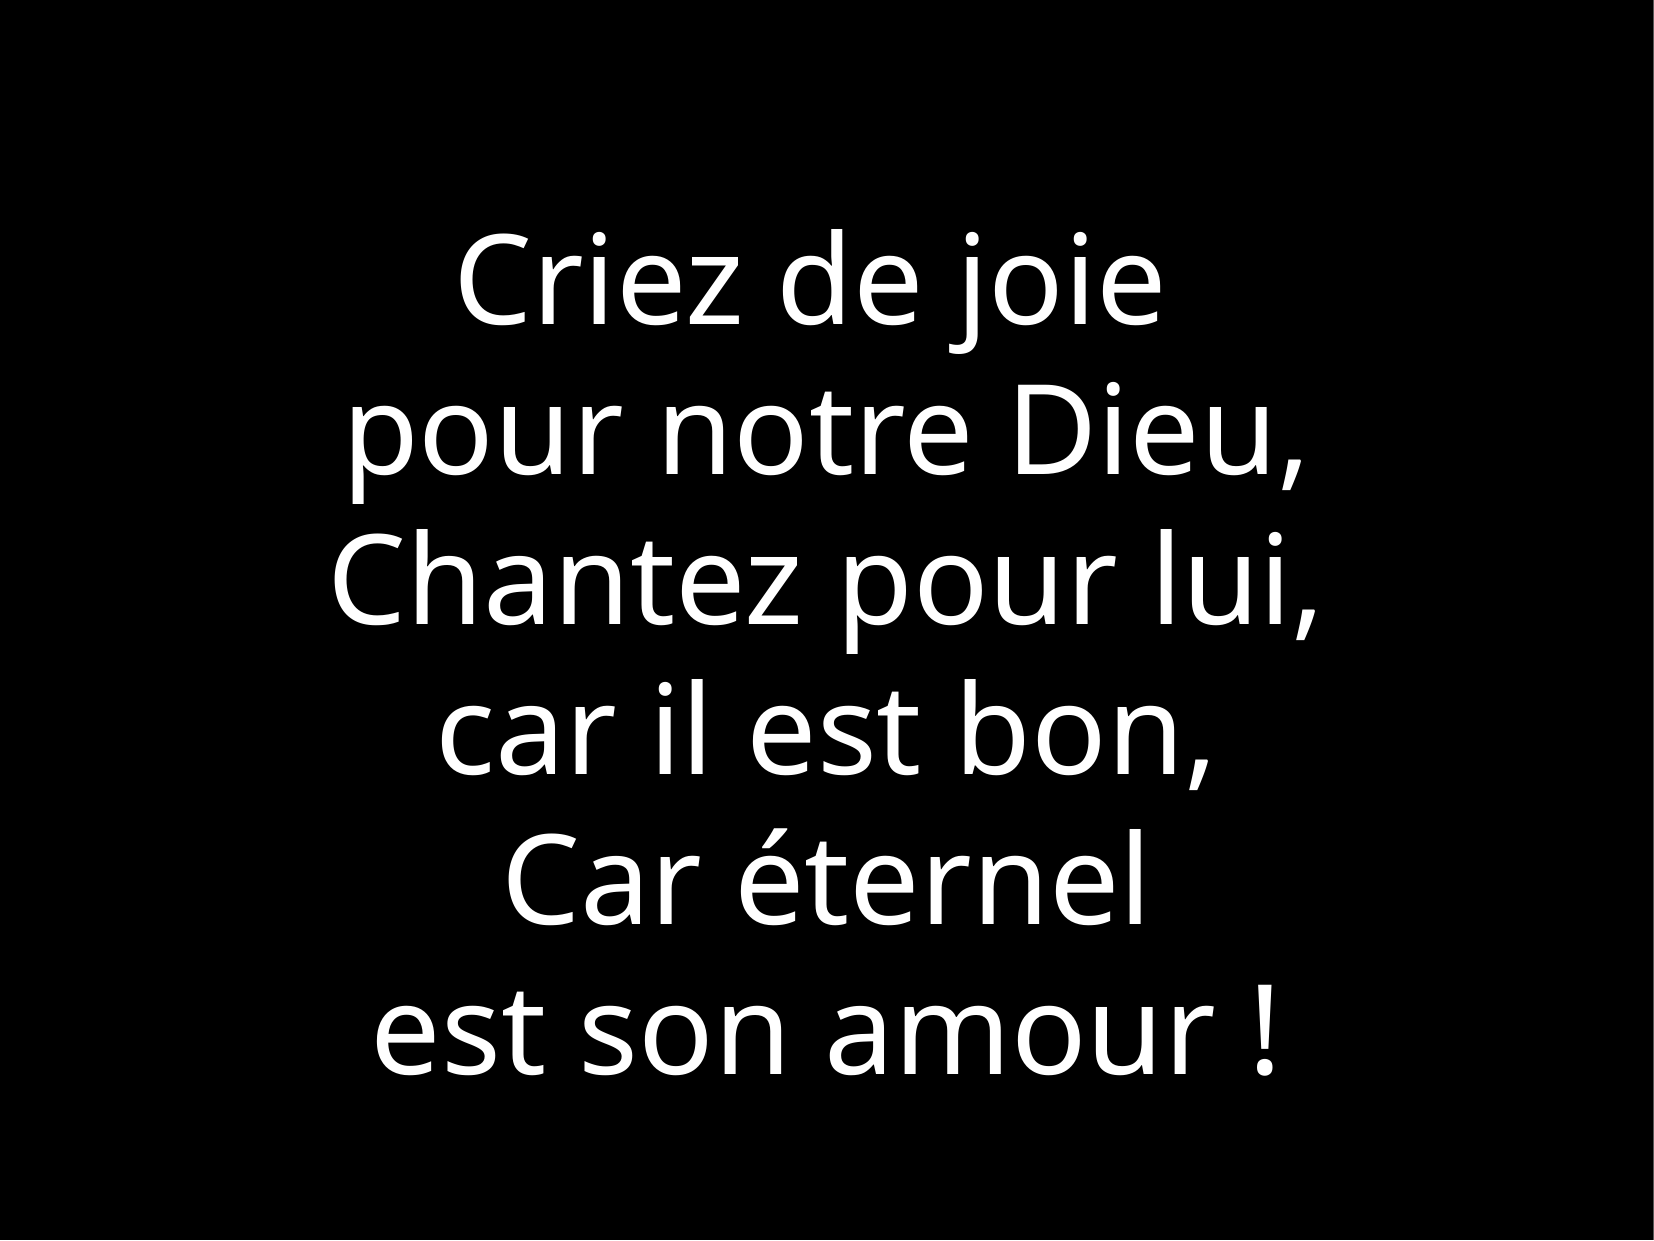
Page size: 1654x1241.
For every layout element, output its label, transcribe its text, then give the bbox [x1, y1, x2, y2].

title Criez de joie pour notre Dieu, Chantez pour lui, car il est bon, Car éternel est son amour ! [82, 49, 1571, 257]
